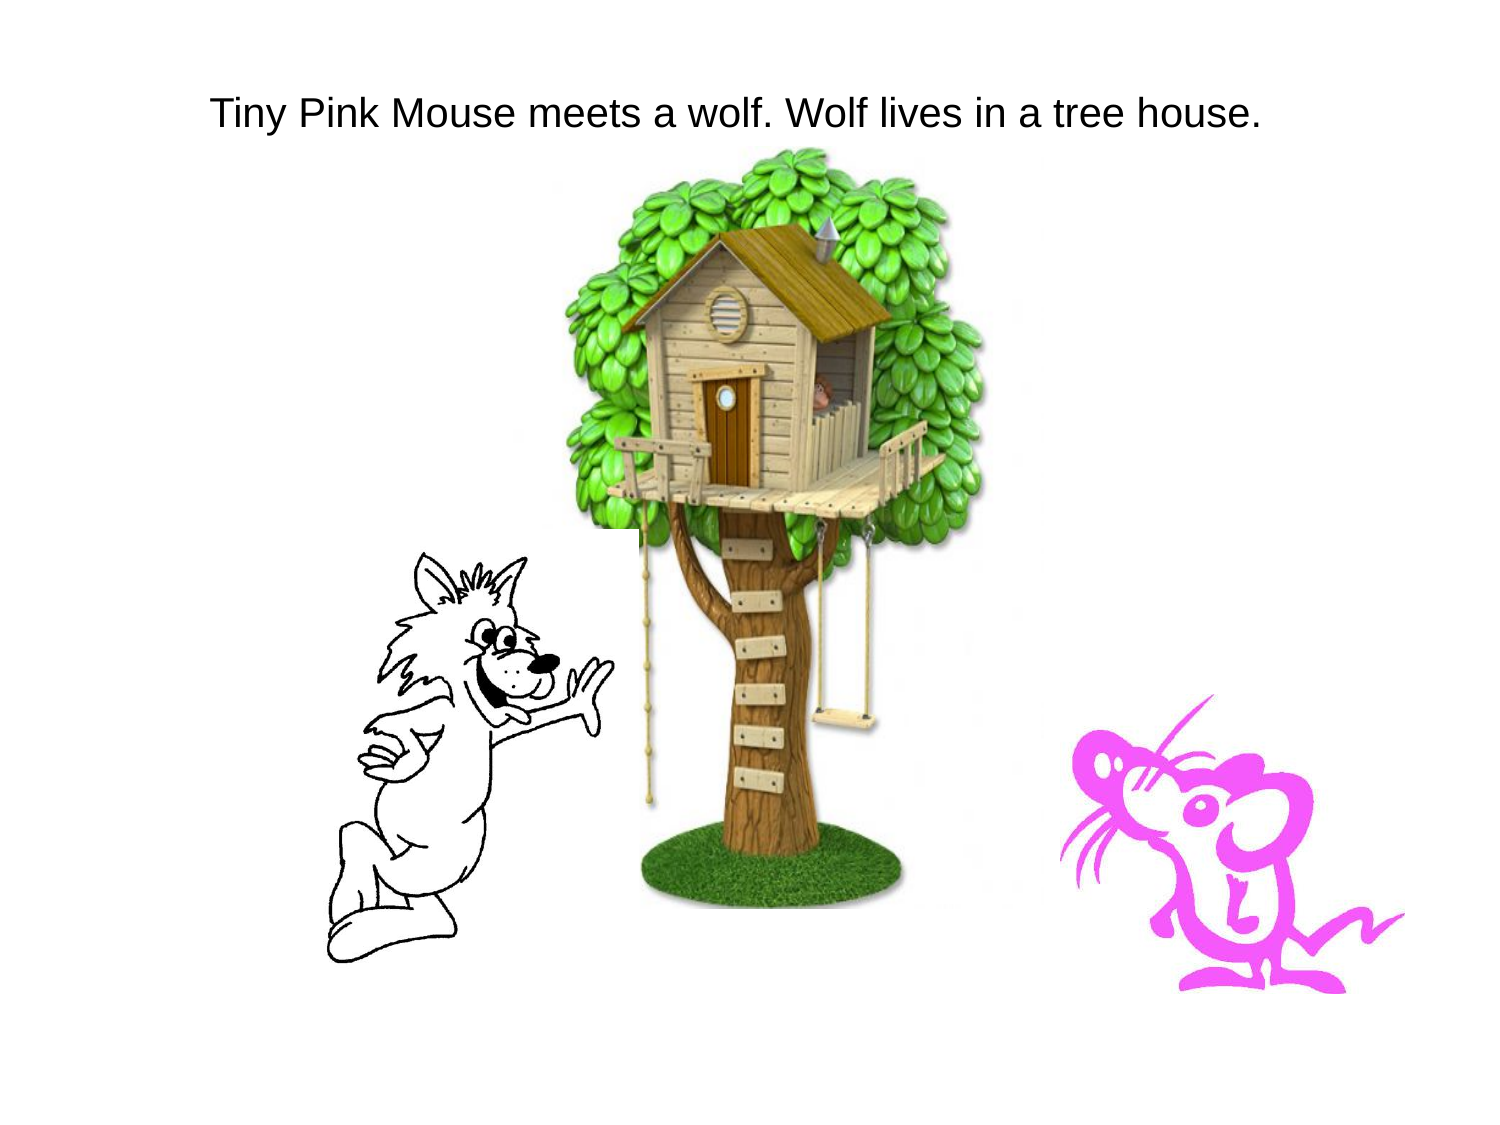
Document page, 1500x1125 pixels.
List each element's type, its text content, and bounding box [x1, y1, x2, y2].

text_box Tiny Pink Mouse meets a wolf. Wolf lives in a tree house. [194, 78, 1288, 143]
picture [1060, 694, 1405, 994]
picture [300, 146, 1044, 977]
